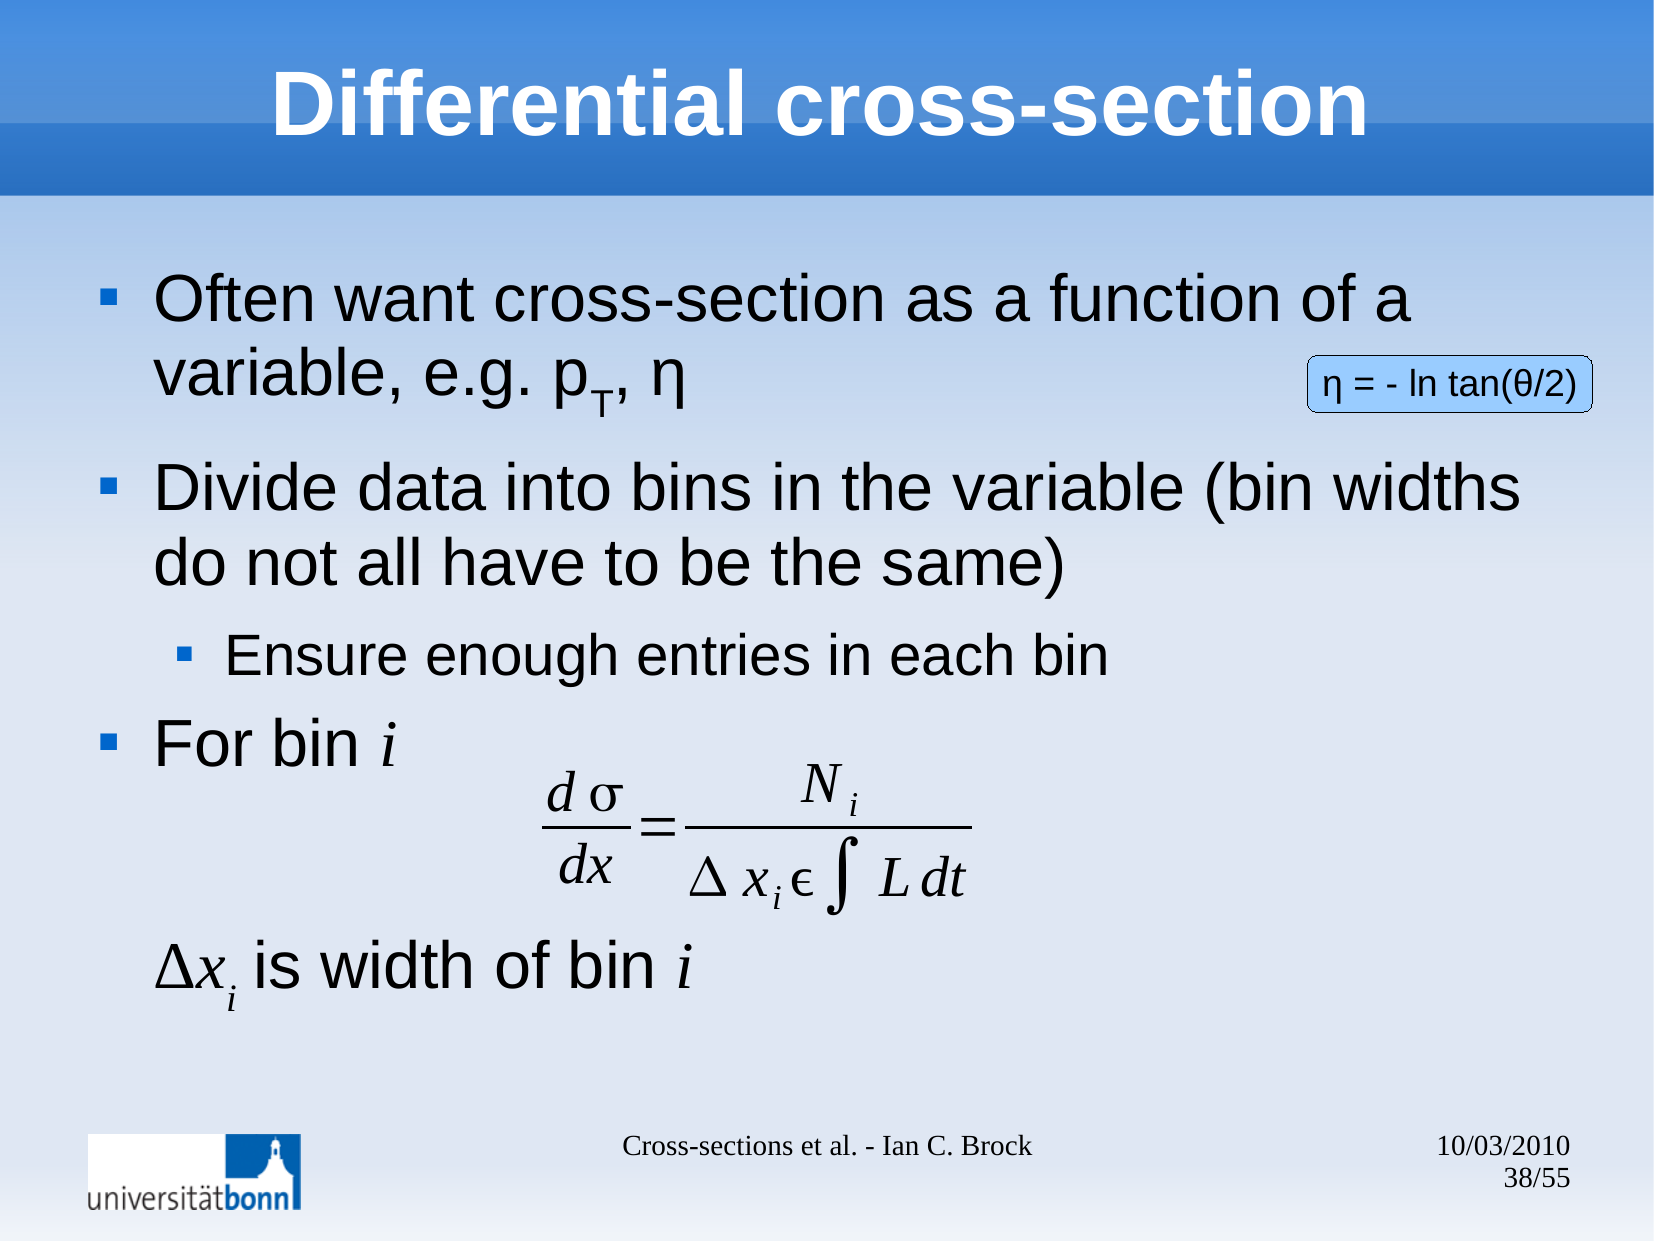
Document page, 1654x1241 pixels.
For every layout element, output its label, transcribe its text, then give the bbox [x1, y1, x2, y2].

picture [0, 0, 1654, 1241]
list Often want cross-section as a function of a variable, e.g. pT, η Divide data into bins in the variable (bin widths do not all have to be the same) Ensure enough entries in each bin For bin i Δxi is width of bin i [82, 260, 1571, 1065]
chart [533, 750, 981, 920]
title Differential cross-section [76, 7, 1565, 200]
text_box η = - ln tan(θ/2) [1307, 355, 1593, 413]
